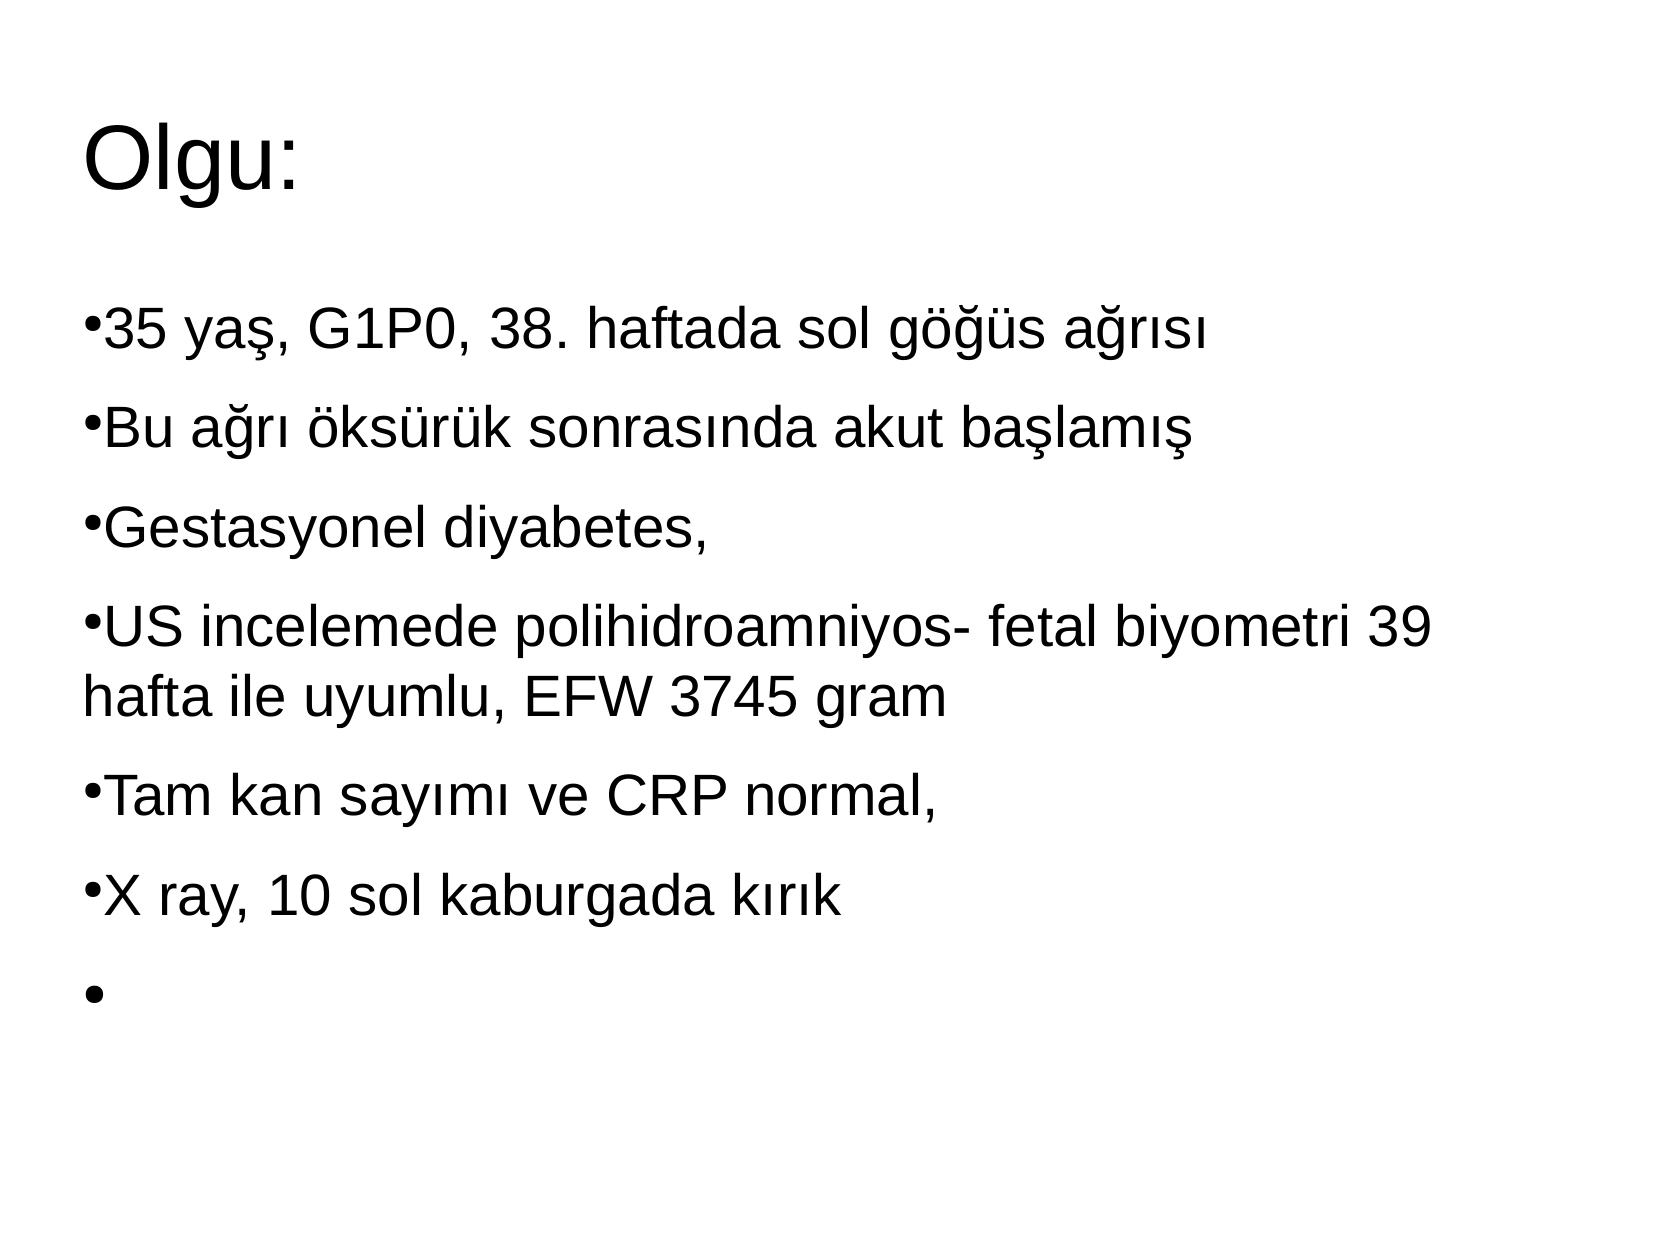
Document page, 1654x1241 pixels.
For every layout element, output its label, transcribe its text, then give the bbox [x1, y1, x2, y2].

title Olgu: [82, 49, 1571, 257]
list 35 yaş, G1P0, 38. haftada sol göğüs ağrısı Bu ağrı öksürük sonrasında akut başlamış Gestasyonel diyabetes, US incelemede polihidroamniyos- fetal biyometri 39 hafta ile uyumlu, EFW 3745 gram Tam kan sayımı ve CRP normal, X ray, 10 sol kaburgada kırık [82, 290, 1571, 1109]
